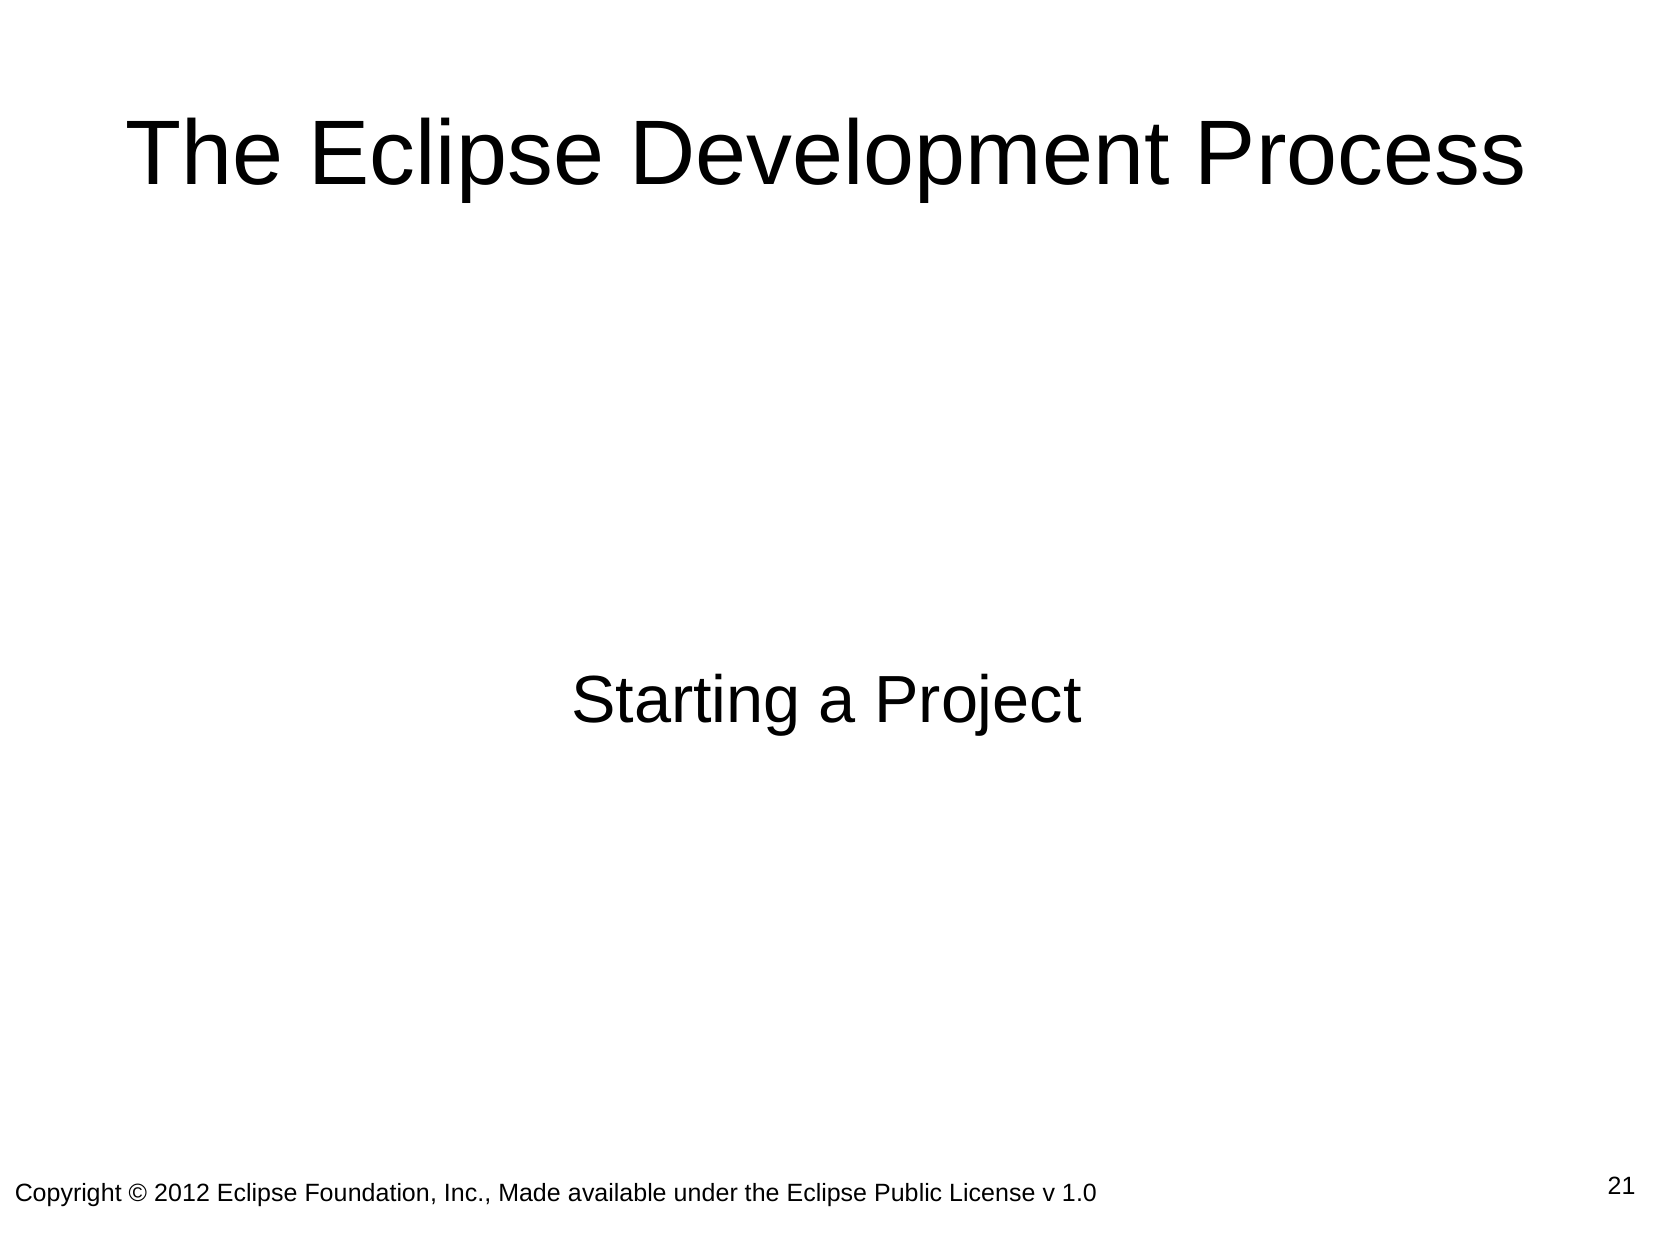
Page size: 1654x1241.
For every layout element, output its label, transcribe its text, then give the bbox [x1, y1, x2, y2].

subtitle Starting a Project [82, 290, 1571, 1109]
title The Eclipse Development Process [82, 49, 1571, 257]
